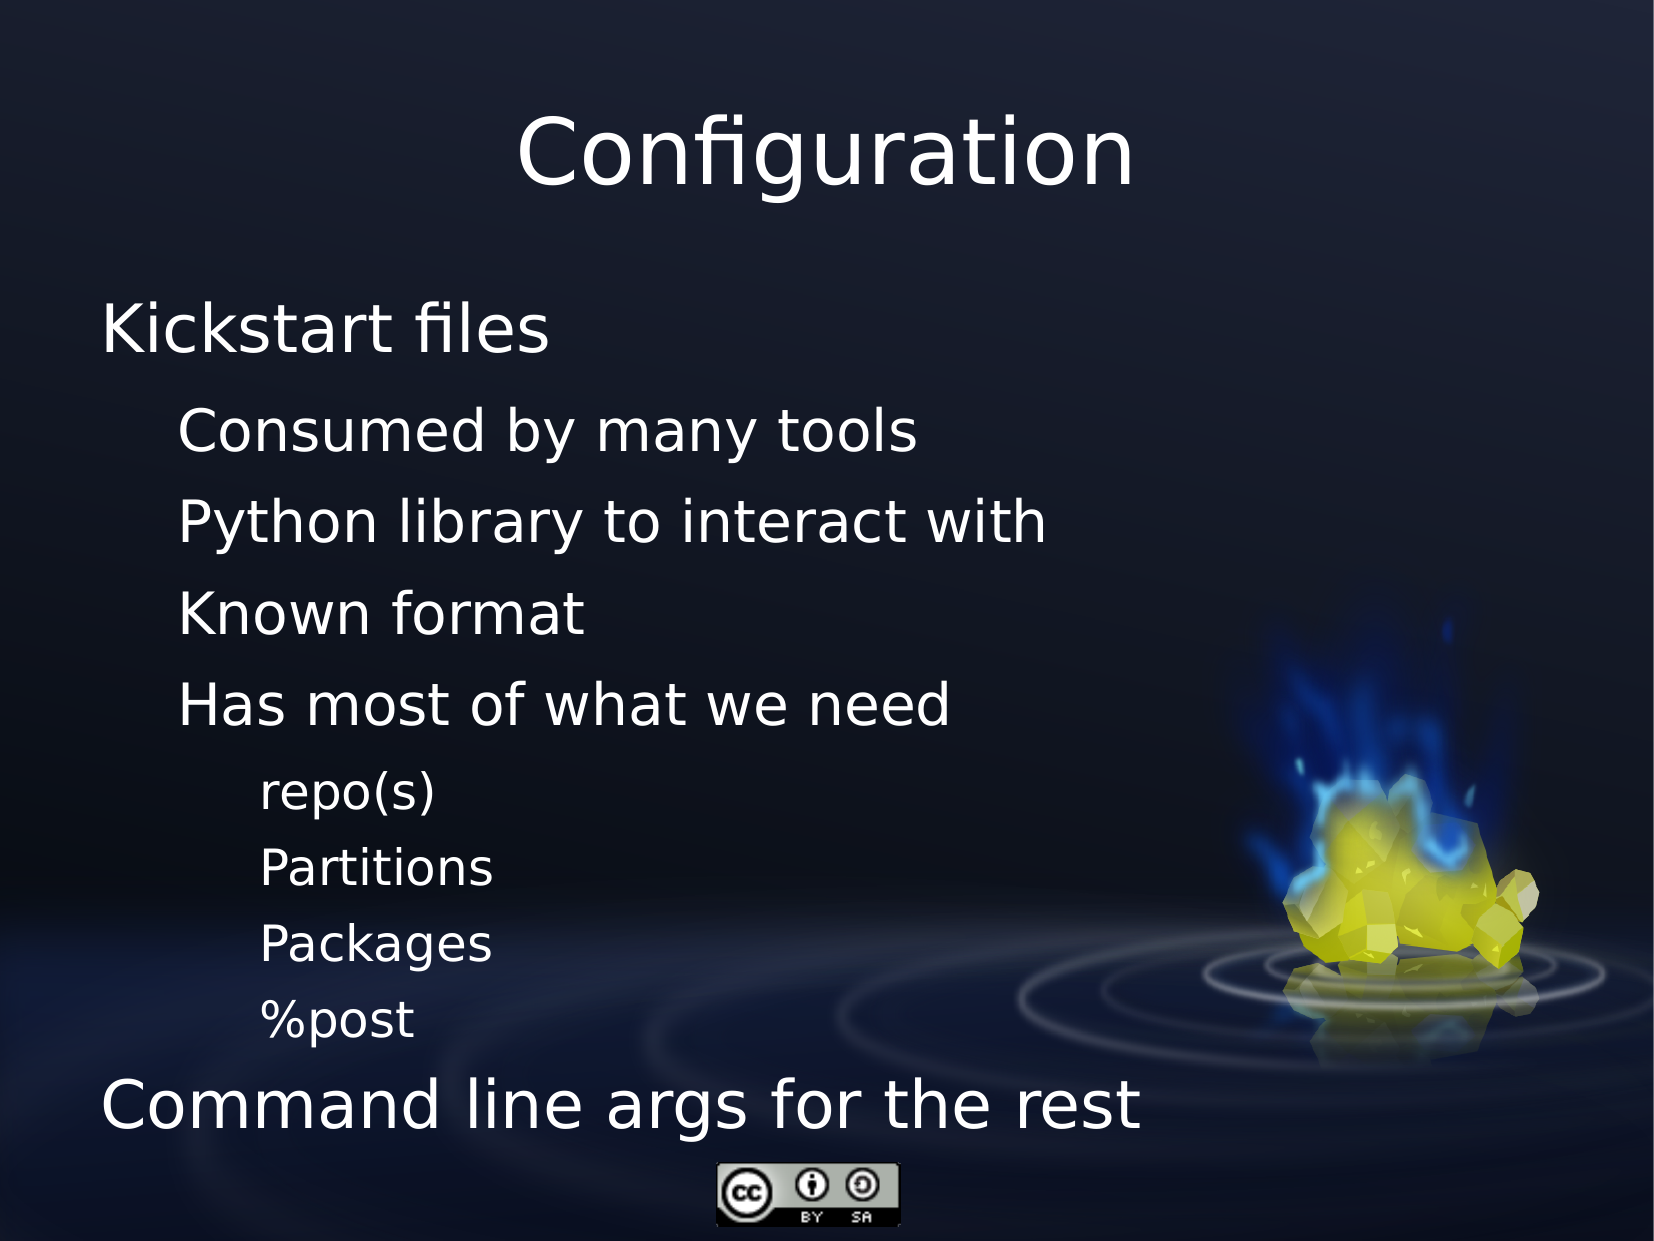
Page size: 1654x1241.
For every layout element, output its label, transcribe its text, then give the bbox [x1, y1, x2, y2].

list Kickstart files Consumed by many tools Python library to interact with Known format Has most of what we need repo(s) Partitions Packages %post Command line args for the rest [82, 290, 1571, 1145]
picture [0, 0, 1654, 1241]
title Configuration [82, 49, 1571, 257]
